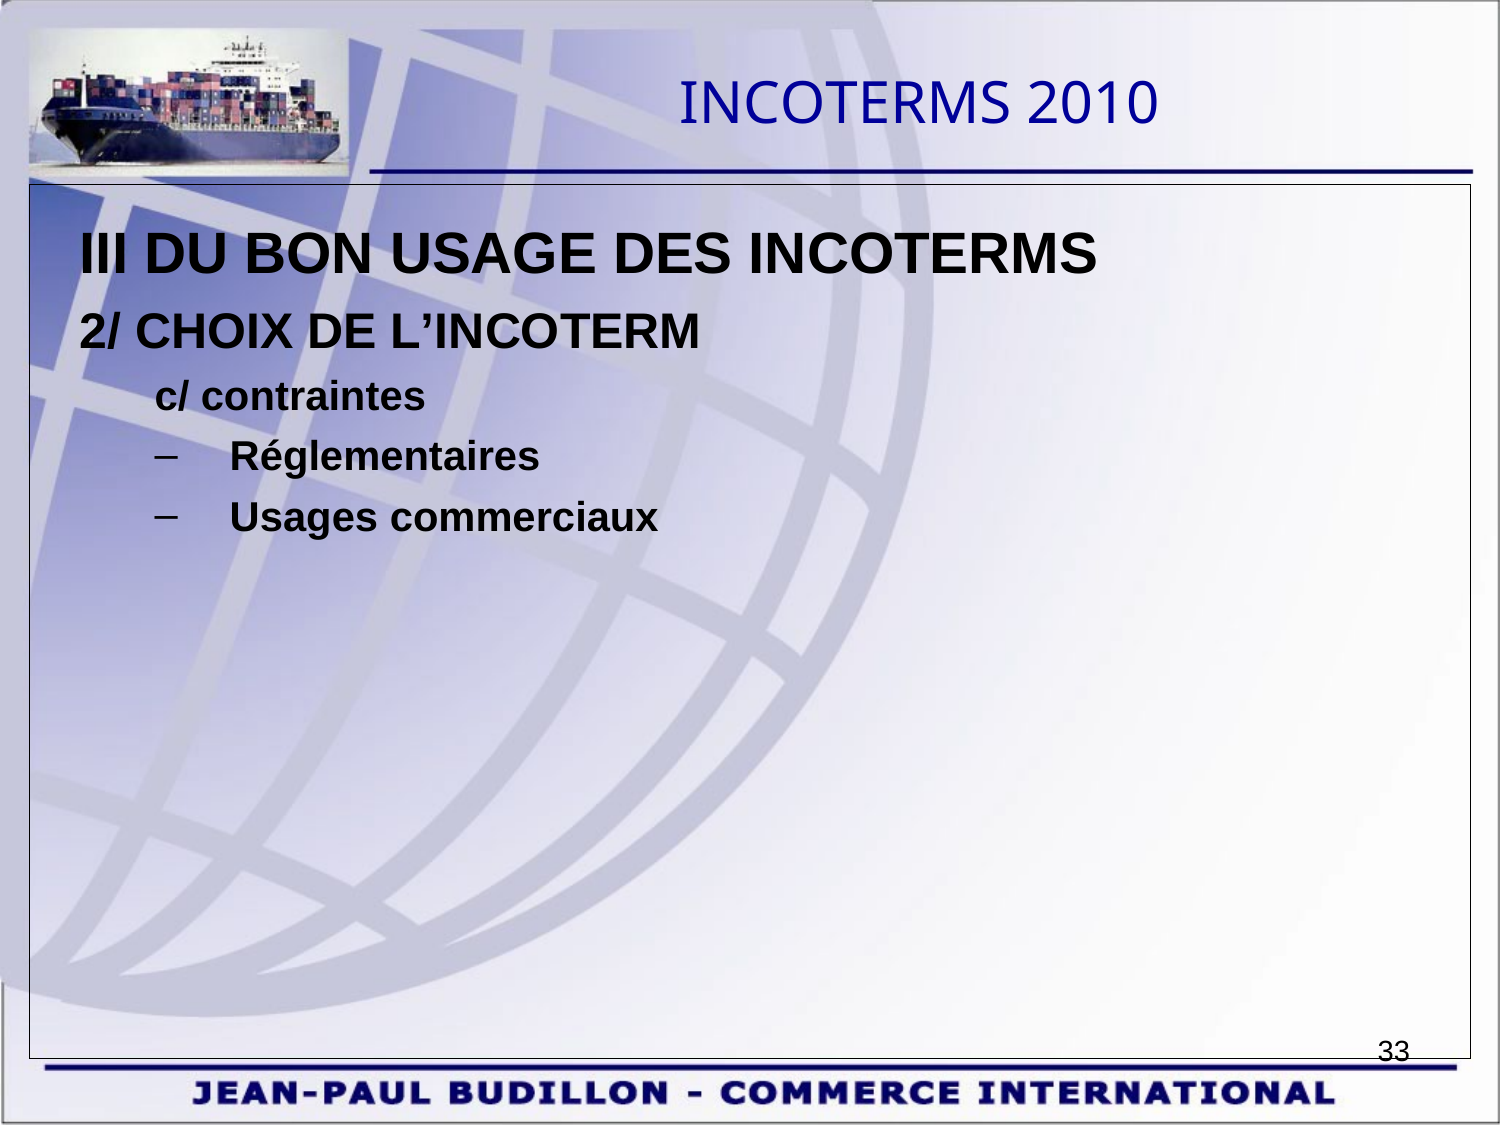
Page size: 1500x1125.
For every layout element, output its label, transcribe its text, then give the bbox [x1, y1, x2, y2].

title INCOTERMS 2010 [356, 42, 1483, 159]
list III DU BON USAGE DES INCOTERMS 2/ CHOIX DE L’INCOTERM c/ contraintes Réglementaires Usages commerciaux [64, 207, 1447, 1035]
picture [0, 0, 1500, 1125]
